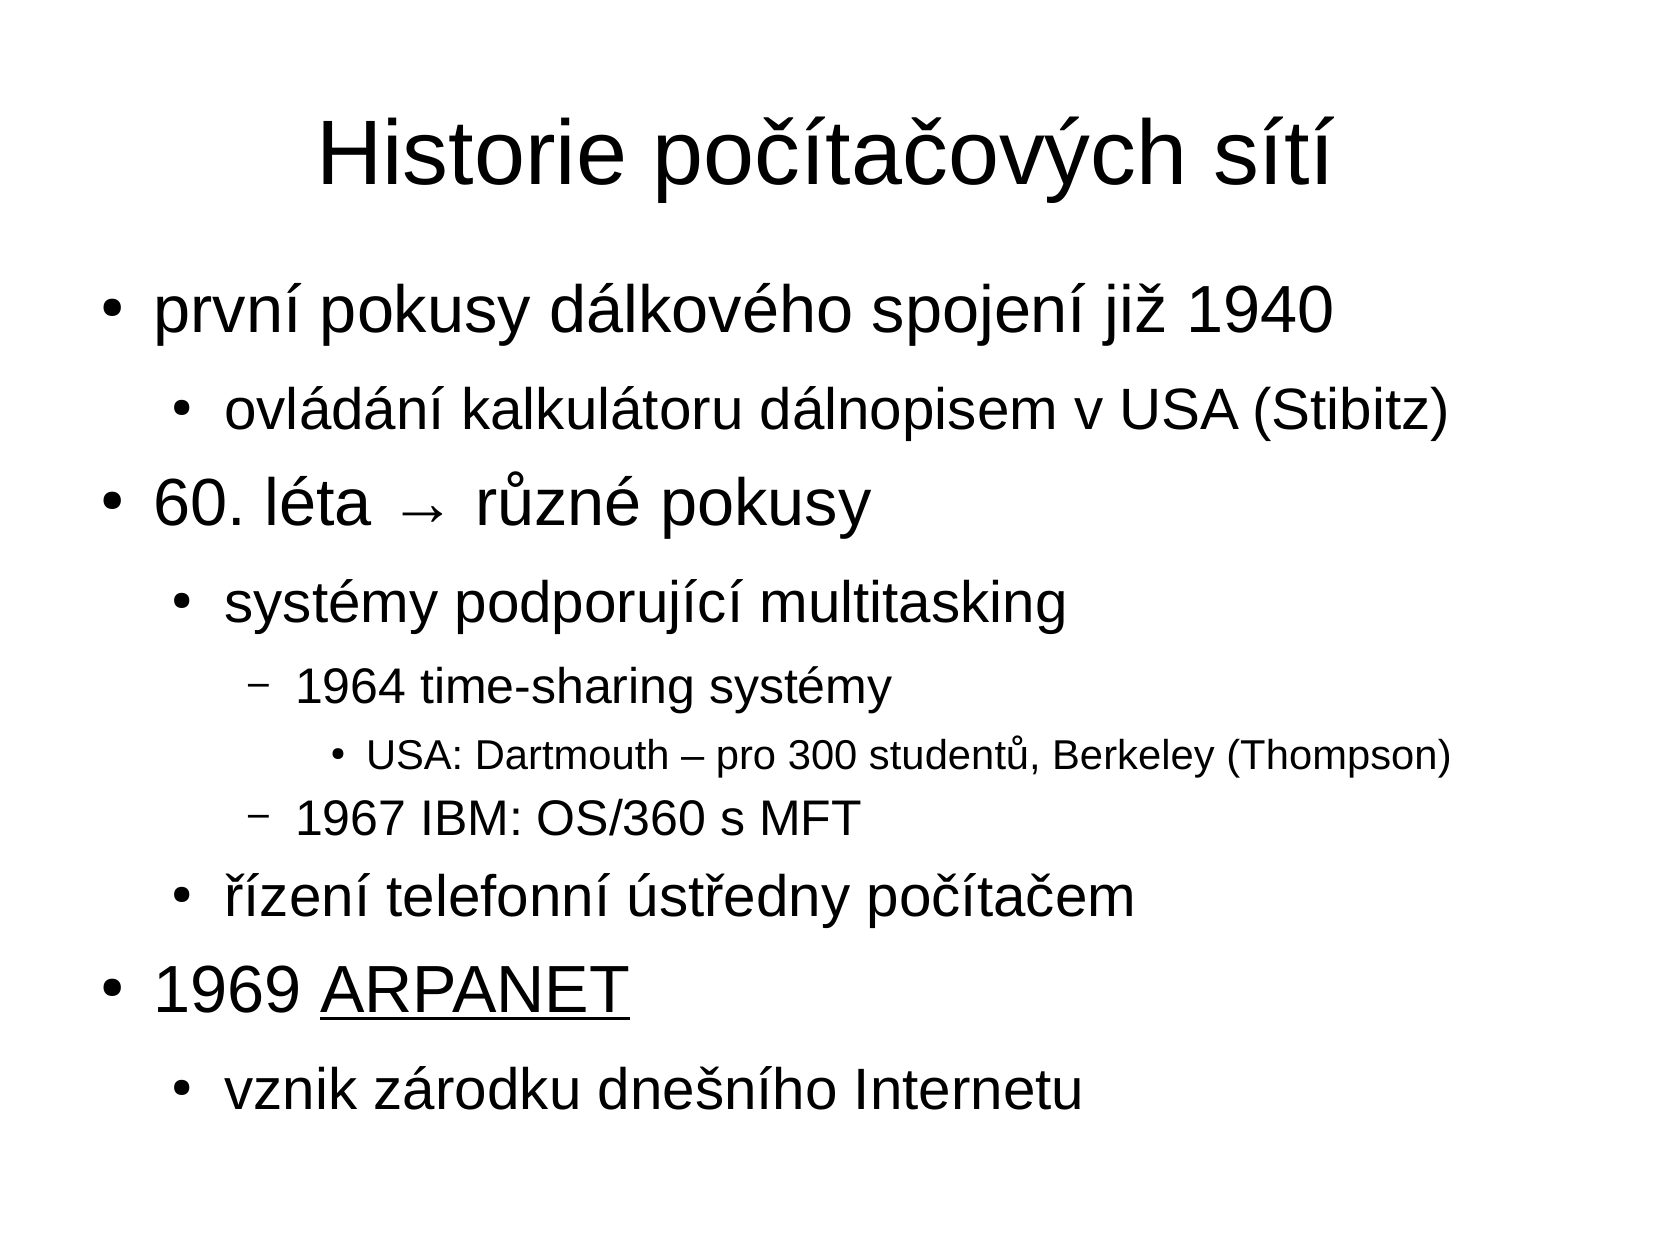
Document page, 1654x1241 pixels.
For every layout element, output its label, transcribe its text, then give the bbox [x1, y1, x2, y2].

list první pokusy dálkového spojení již 1940 ovládání kalkulátoru dálnopisem v USA (Stibitz) 60. léta → různé pokusy systémy podporující multitasking 1964 time-sharing systémy USA: Dartmouth – pro 300 studentů, Berkeley (Thompson) 1967 IBM: OS/360 s MFT řízení telefonní ústředny počítačem 1969 ARPANET vznik zárodku dnešního Internetu [82, 272, 1571, 1122]
title Historie počítačových sítí [82, 56, 1571, 250]
